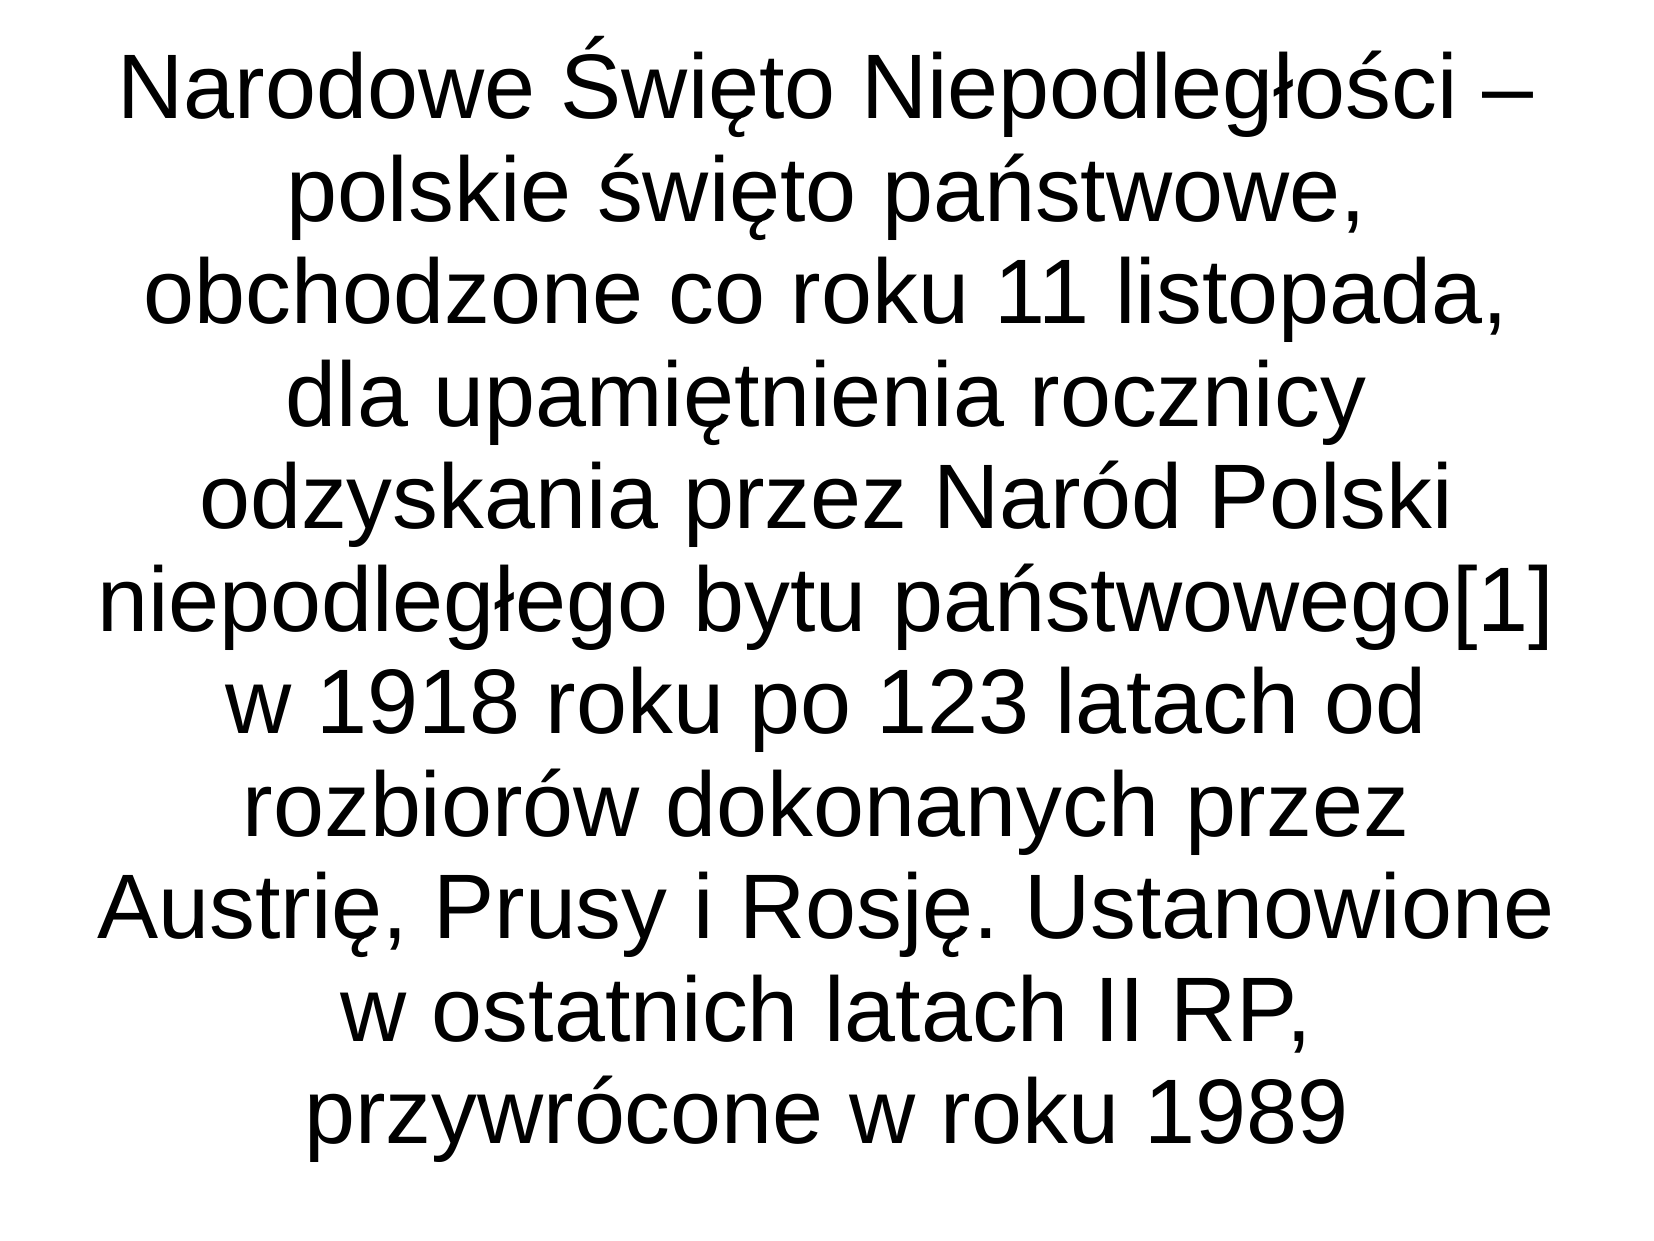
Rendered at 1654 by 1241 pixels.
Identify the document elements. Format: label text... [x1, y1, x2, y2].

title Narodowe Święto Niepodległości – polskie święto państwowe, obchodzone co roku 11 listopada, dla upamiętnienia rocznicy odzyskania przez Naród Polski niepodległego bytu państwowego[1] w 1918 roku po 123 latach od rozbiorów dokonanych przez Austrię, Prusy i Rosję. Ustanowione w ostatnich latach II RP, przywrócone w roku 1989 [82, 35, 1571, 1164]
